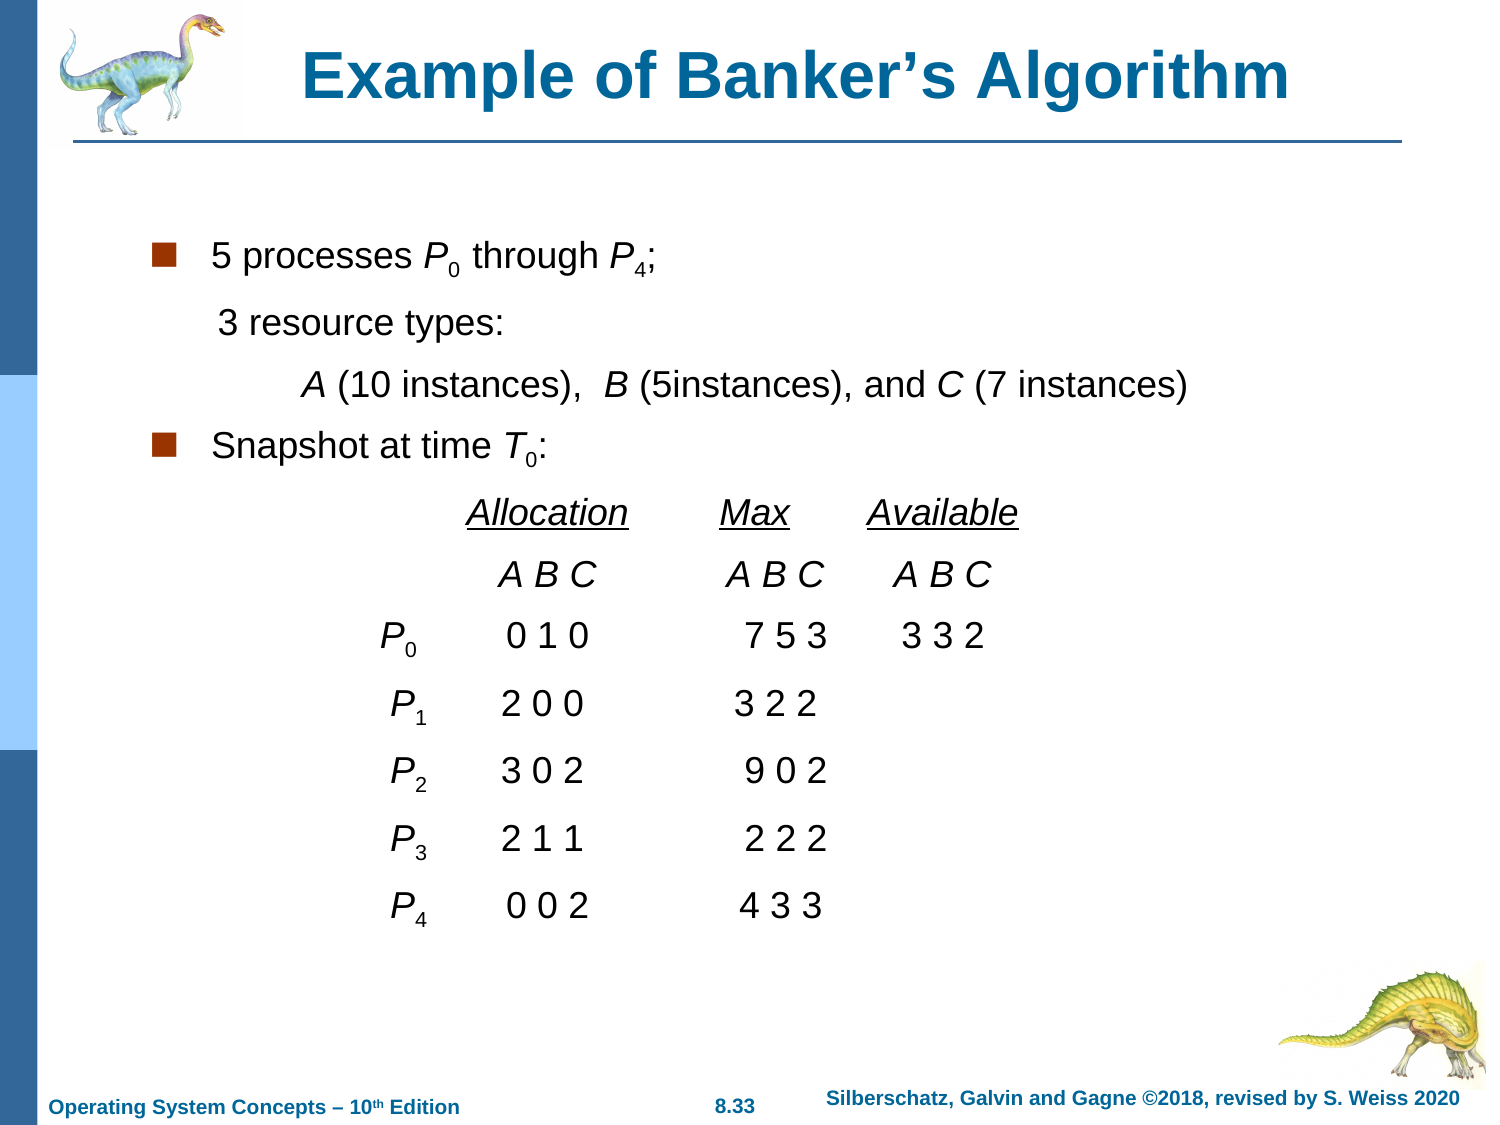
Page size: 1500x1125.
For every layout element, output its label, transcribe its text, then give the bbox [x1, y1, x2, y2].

title Example of Banker’s Algorithm [167, 24, 1426, 120]
picture [1275, 959, 1486, 1095]
picture [46, 0, 243, 149]
list 5 processes P0 through P4; 3 resource types: A (10 instances), B (5instances), and C (7 instances) Snapshot at time T0: Allocation Max Available A B C A B C A B C P0 0 1 0 7 5 3 3 3 2 P1 2 0 0 3 2 2 P2 3 0 2 9 0 2 P3 2 1 1 2 2 2 P4 0 0 2 4 3 3 [139, 223, 1440, 968]
